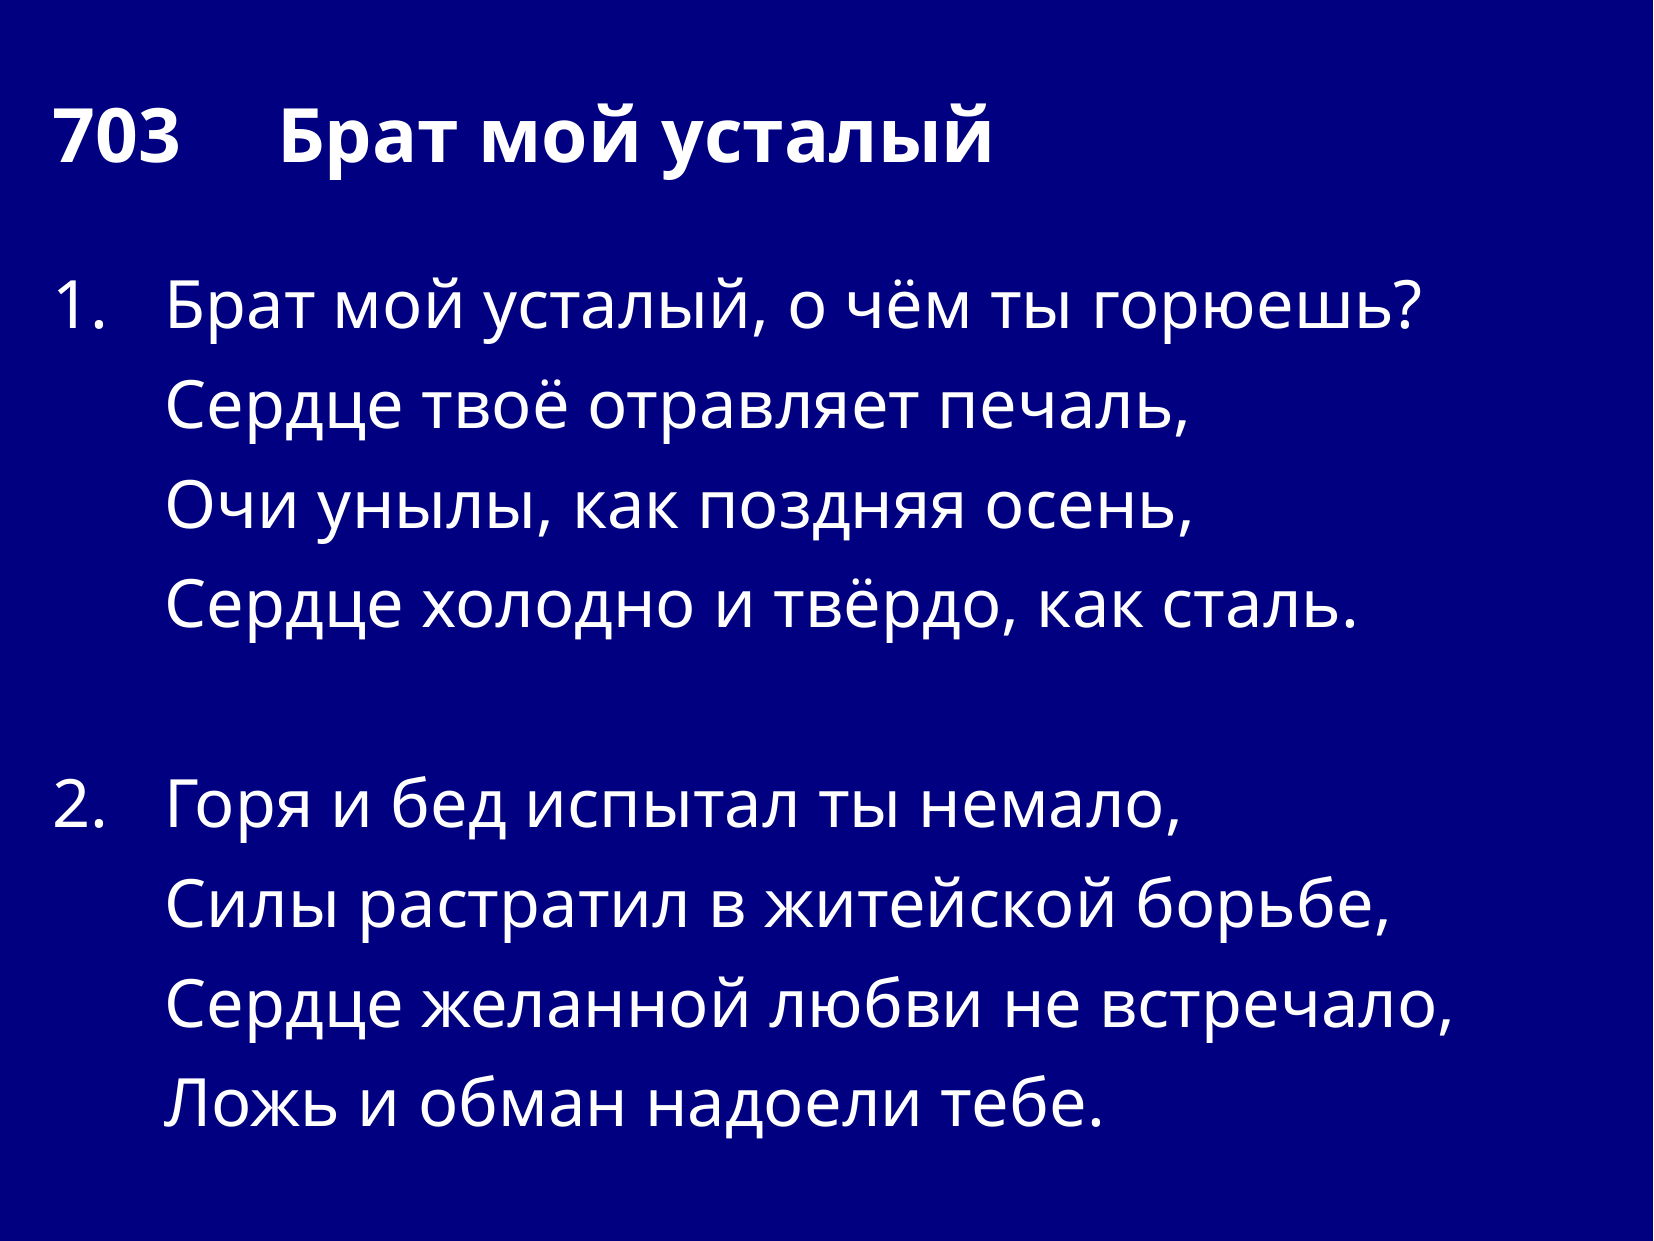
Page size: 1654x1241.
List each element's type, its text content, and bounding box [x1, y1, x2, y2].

text_box 1. Брат мой усталый, о чём ты горюешь? Сердце твоё отравляет печаль, Очи унылы, как поздняя осень, Сердце холодно и твёрдо, как сталь. 2. Горя и бед испытал ты немало, Силы растратил в житейской борьбе, Сердце желанной любви не встречало, Ложь и обман надоели тебе. [37, 150, 1653, 1163]
text_box 703 Брат мой усталый [37, 75, 1576, 188]
